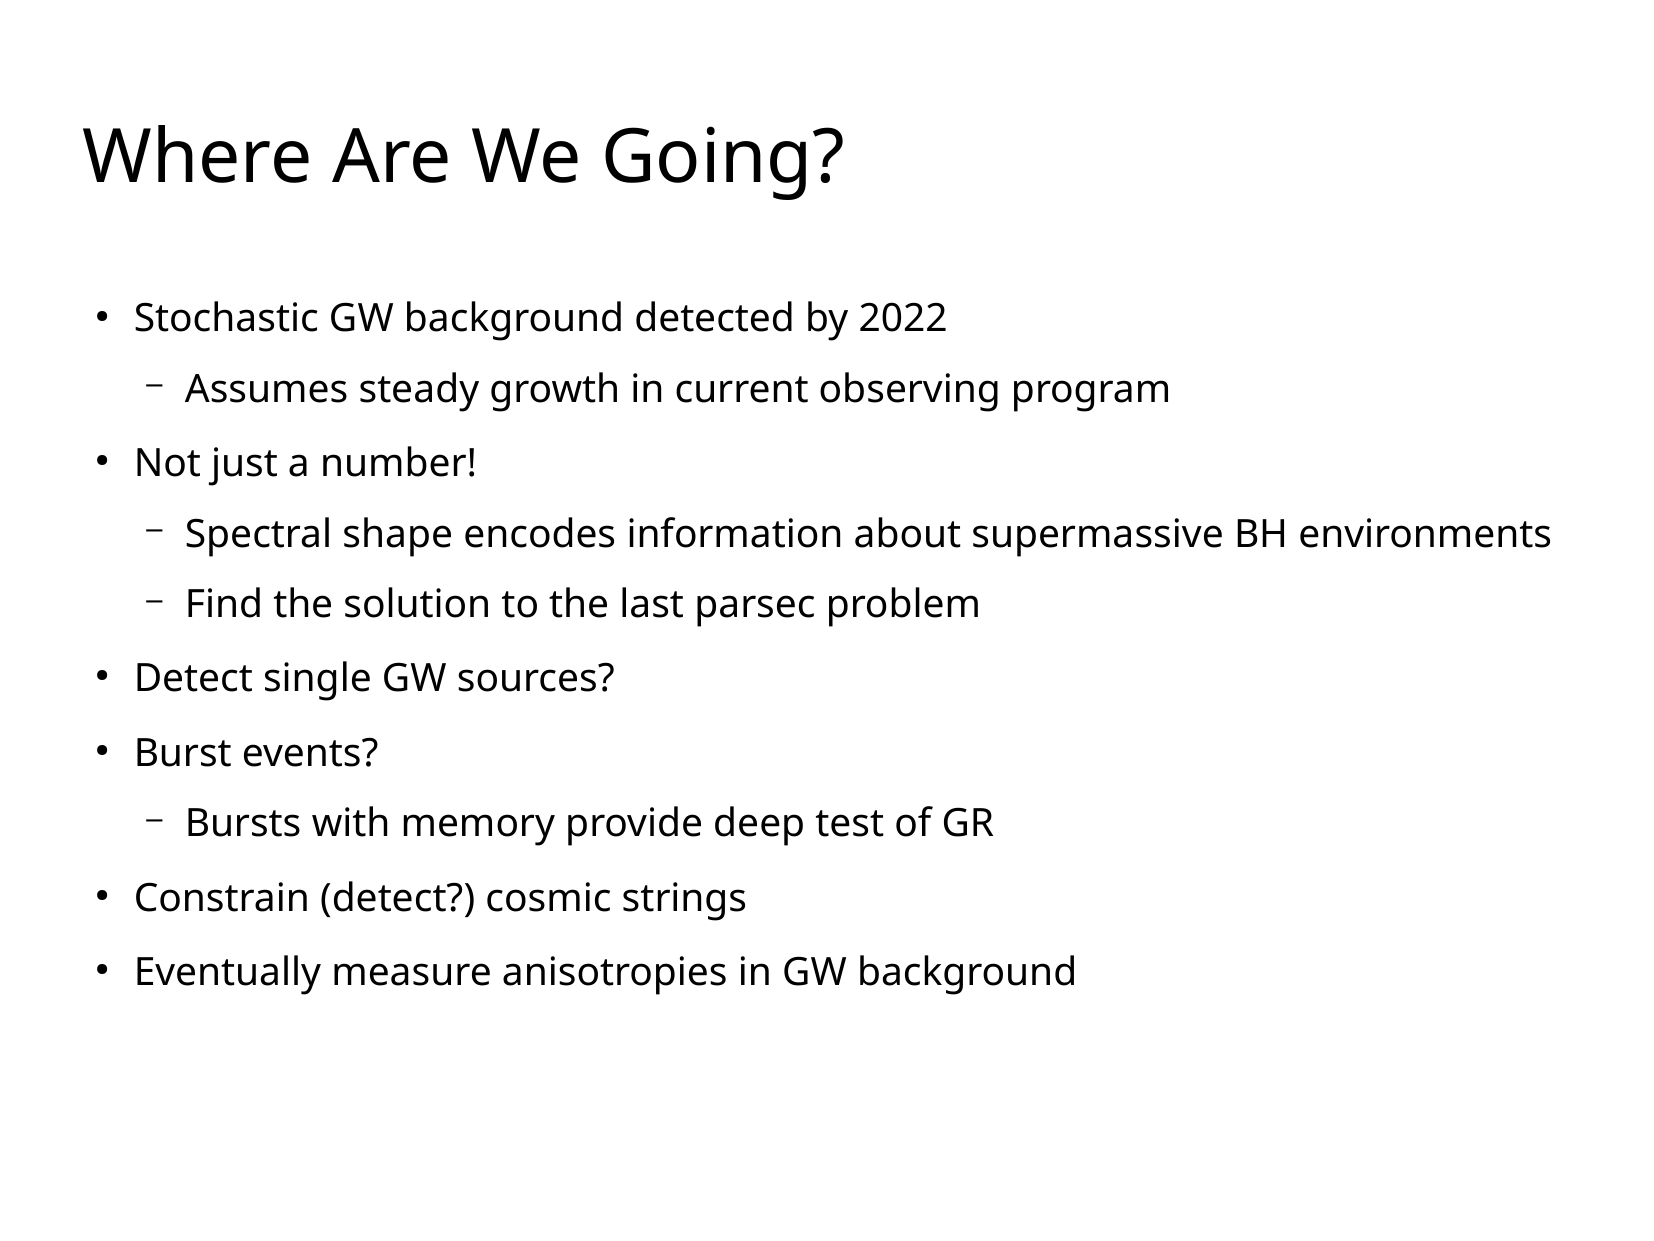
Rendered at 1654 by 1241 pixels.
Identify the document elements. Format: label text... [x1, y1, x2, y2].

list Stochastic GW background detected by 2022 Assumes steady growth in current observing program Not just a number! Spectral shape encodes information about supermassive BH environments Find the solution to the last parsec problem Detect single GW sources? Burst events? Bursts with memory provide deep test of GR Constrain (detect?) cosmic strings Eventually measure anisotropies in GW background [82, 290, 1571, 1010]
title Where Are We Going? [82, 49, 1571, 257]
